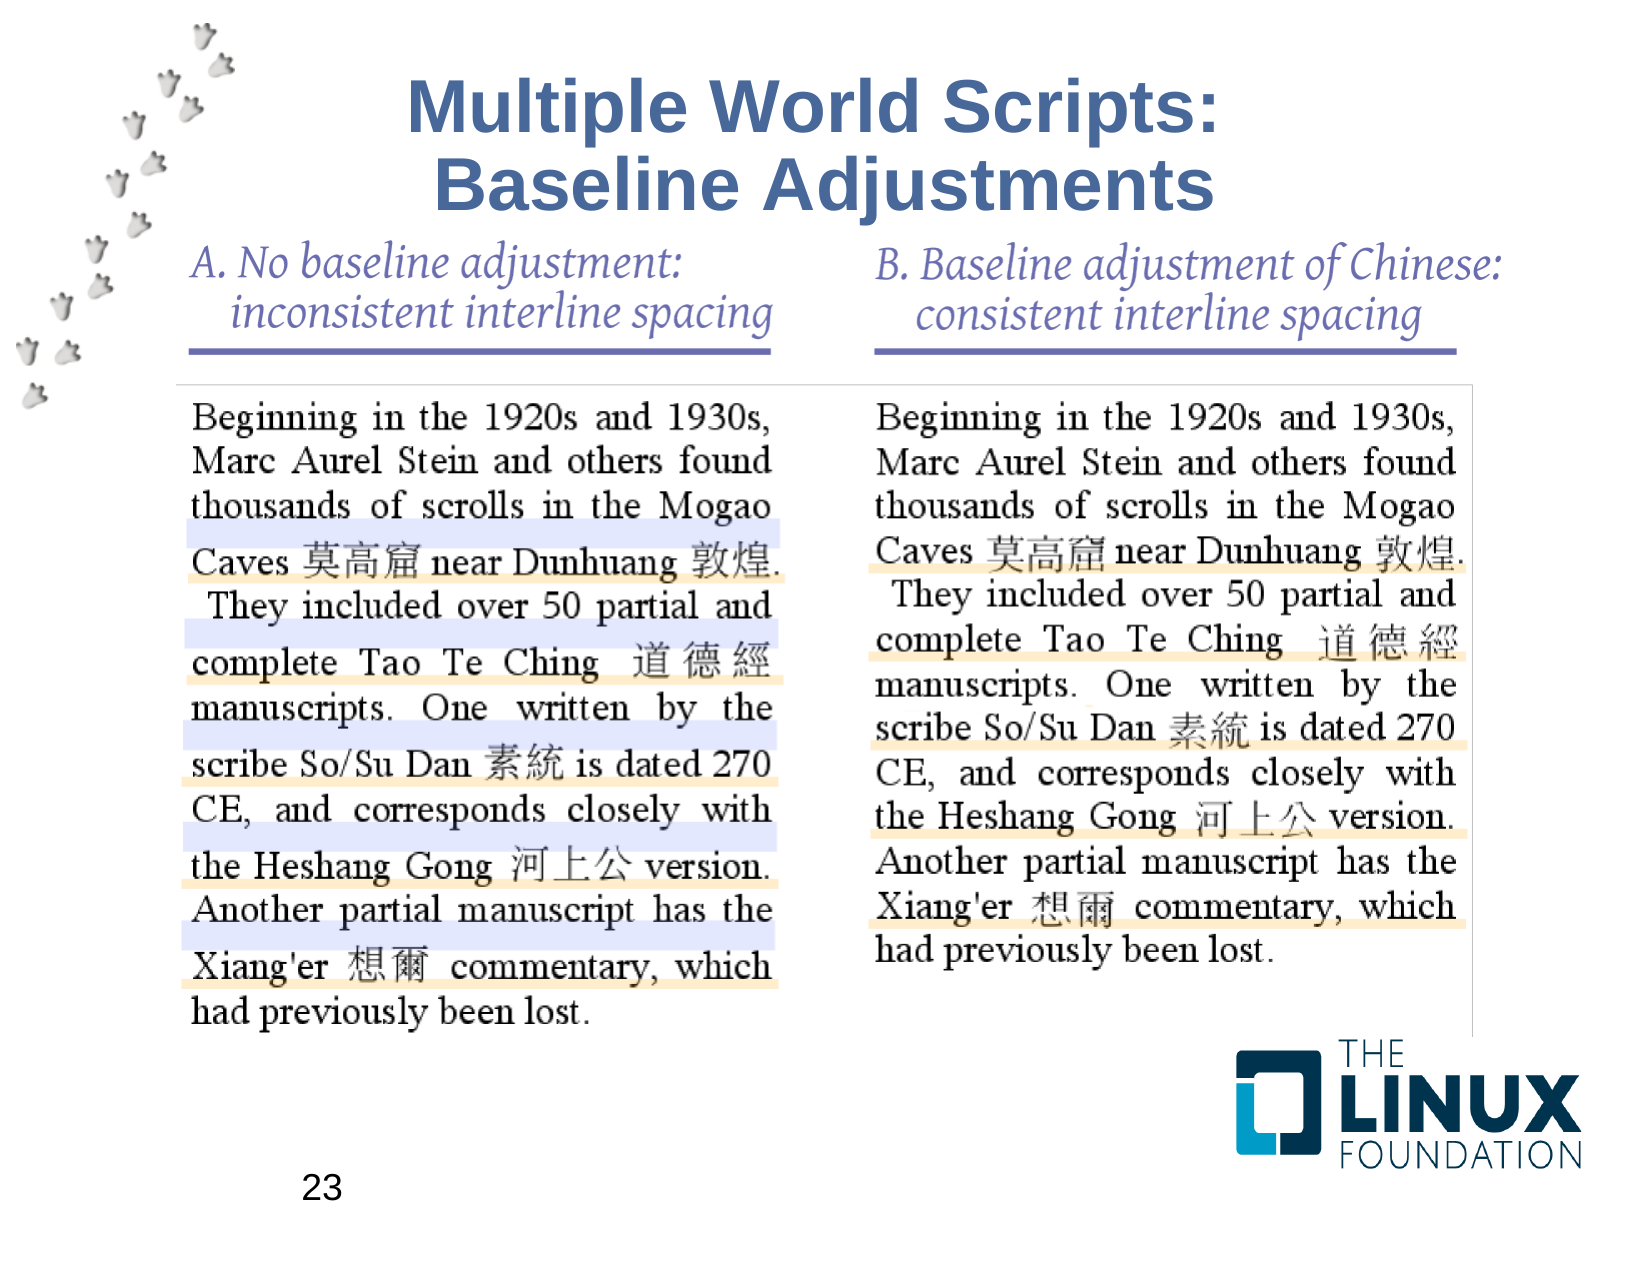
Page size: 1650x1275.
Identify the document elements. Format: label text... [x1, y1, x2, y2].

title Multiple World Scripts: Baseline Adjustments [135, 51, 1515, 245]
picture [16, 23, 1613, 1200]
